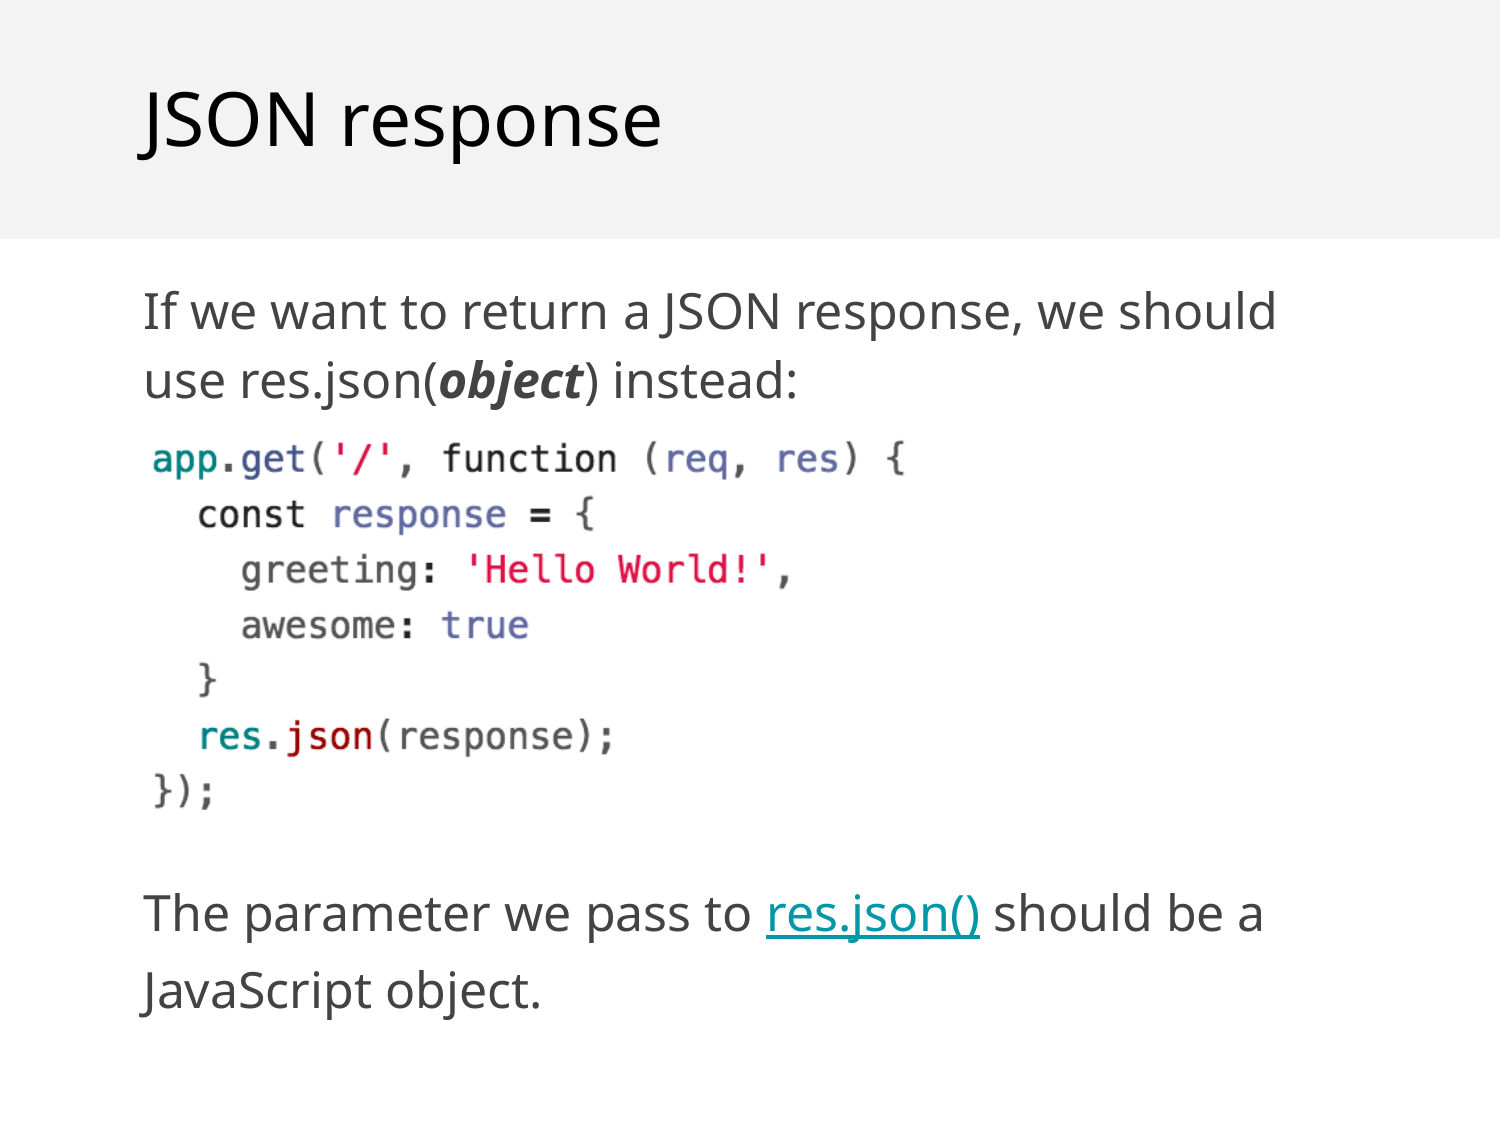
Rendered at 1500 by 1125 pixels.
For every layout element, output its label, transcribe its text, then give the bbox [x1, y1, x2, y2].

title JSON response [128, 56, 1372, 183]
list If we want to return a JSON response, we should use res.json(object) instead: [128, 255, 1372, 453]
picture [128, 427, 940, 839]
list The parameter we pass to res.json() should be a JavaScript object. [128, 855, 1372, 1053]
